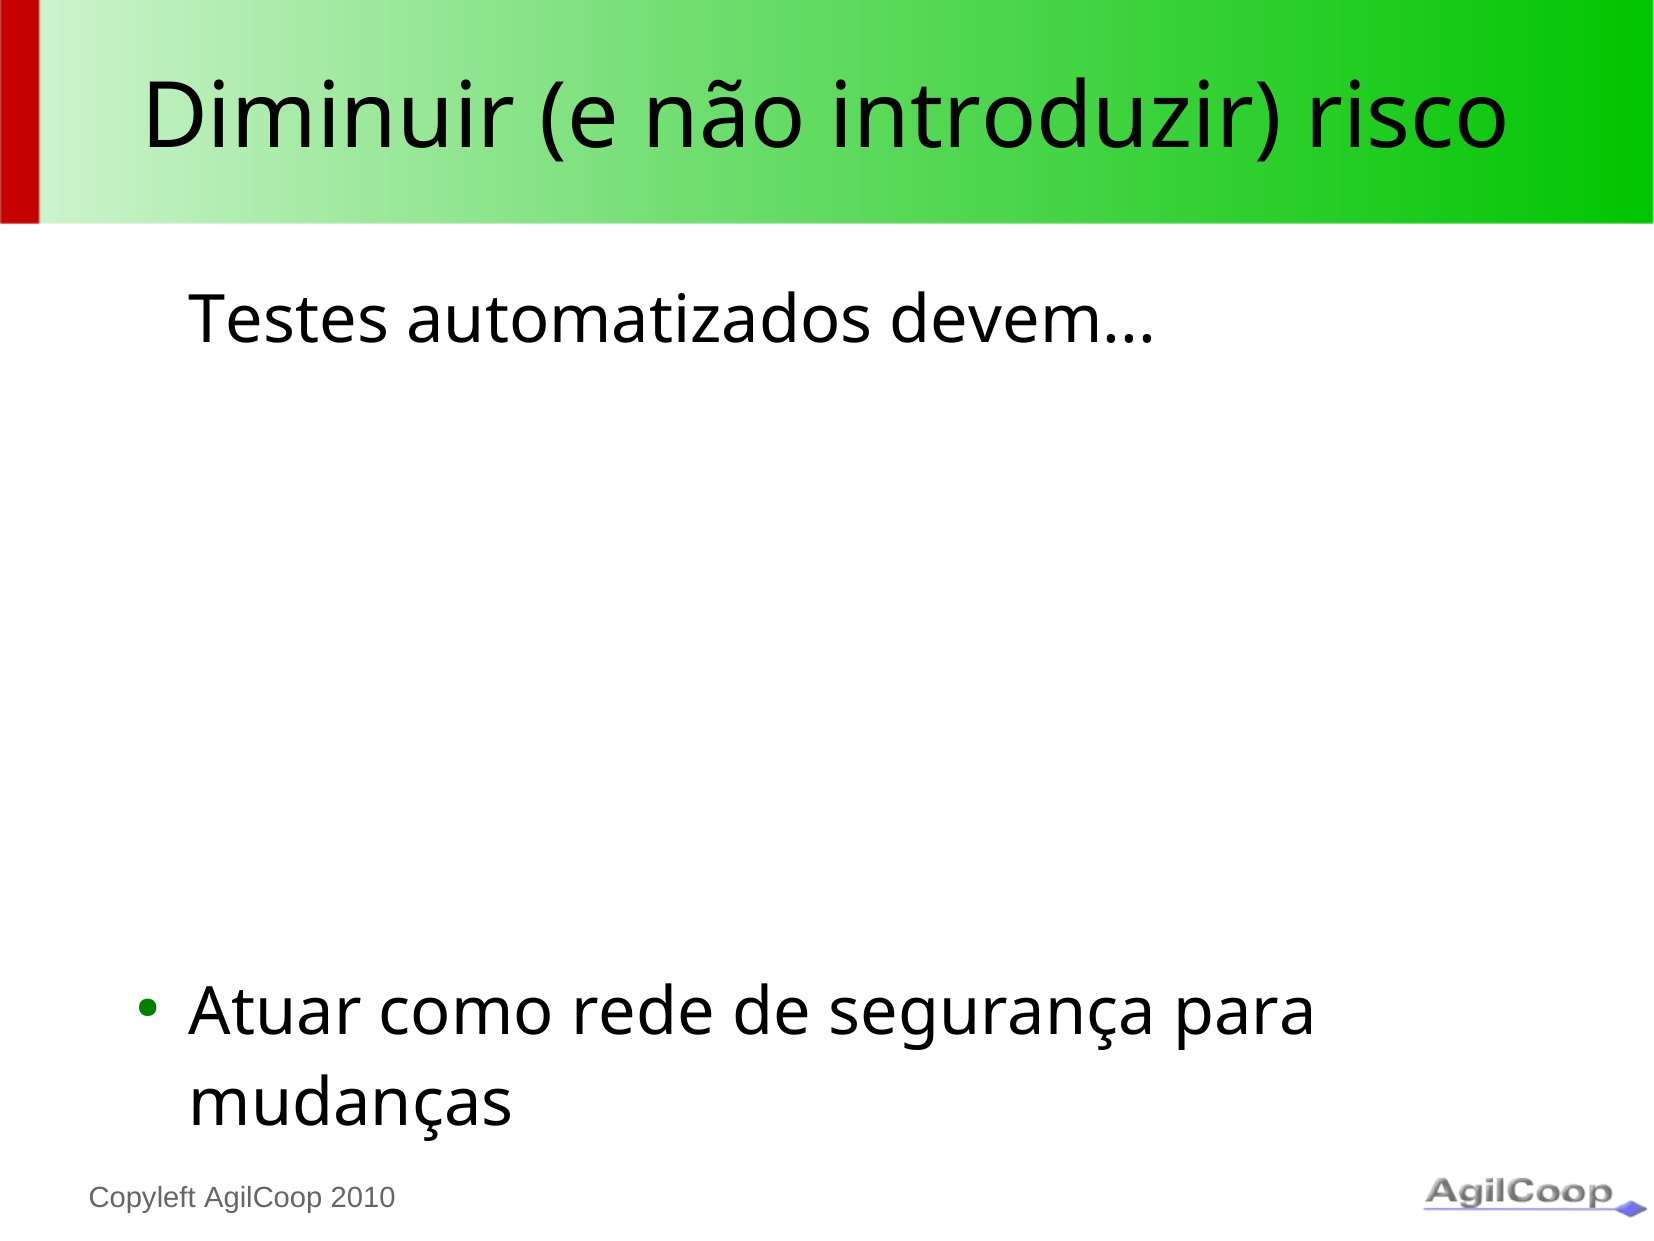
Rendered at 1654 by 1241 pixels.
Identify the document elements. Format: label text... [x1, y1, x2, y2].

list Testes automatizados devem... Atuar como rede de segurança para mudanças [118, 271, 1607, 1108]
picture [0, 0, 1654, 1241]
title Diminuir (e não introduzir) risco [82, 8, 1571, 216]
